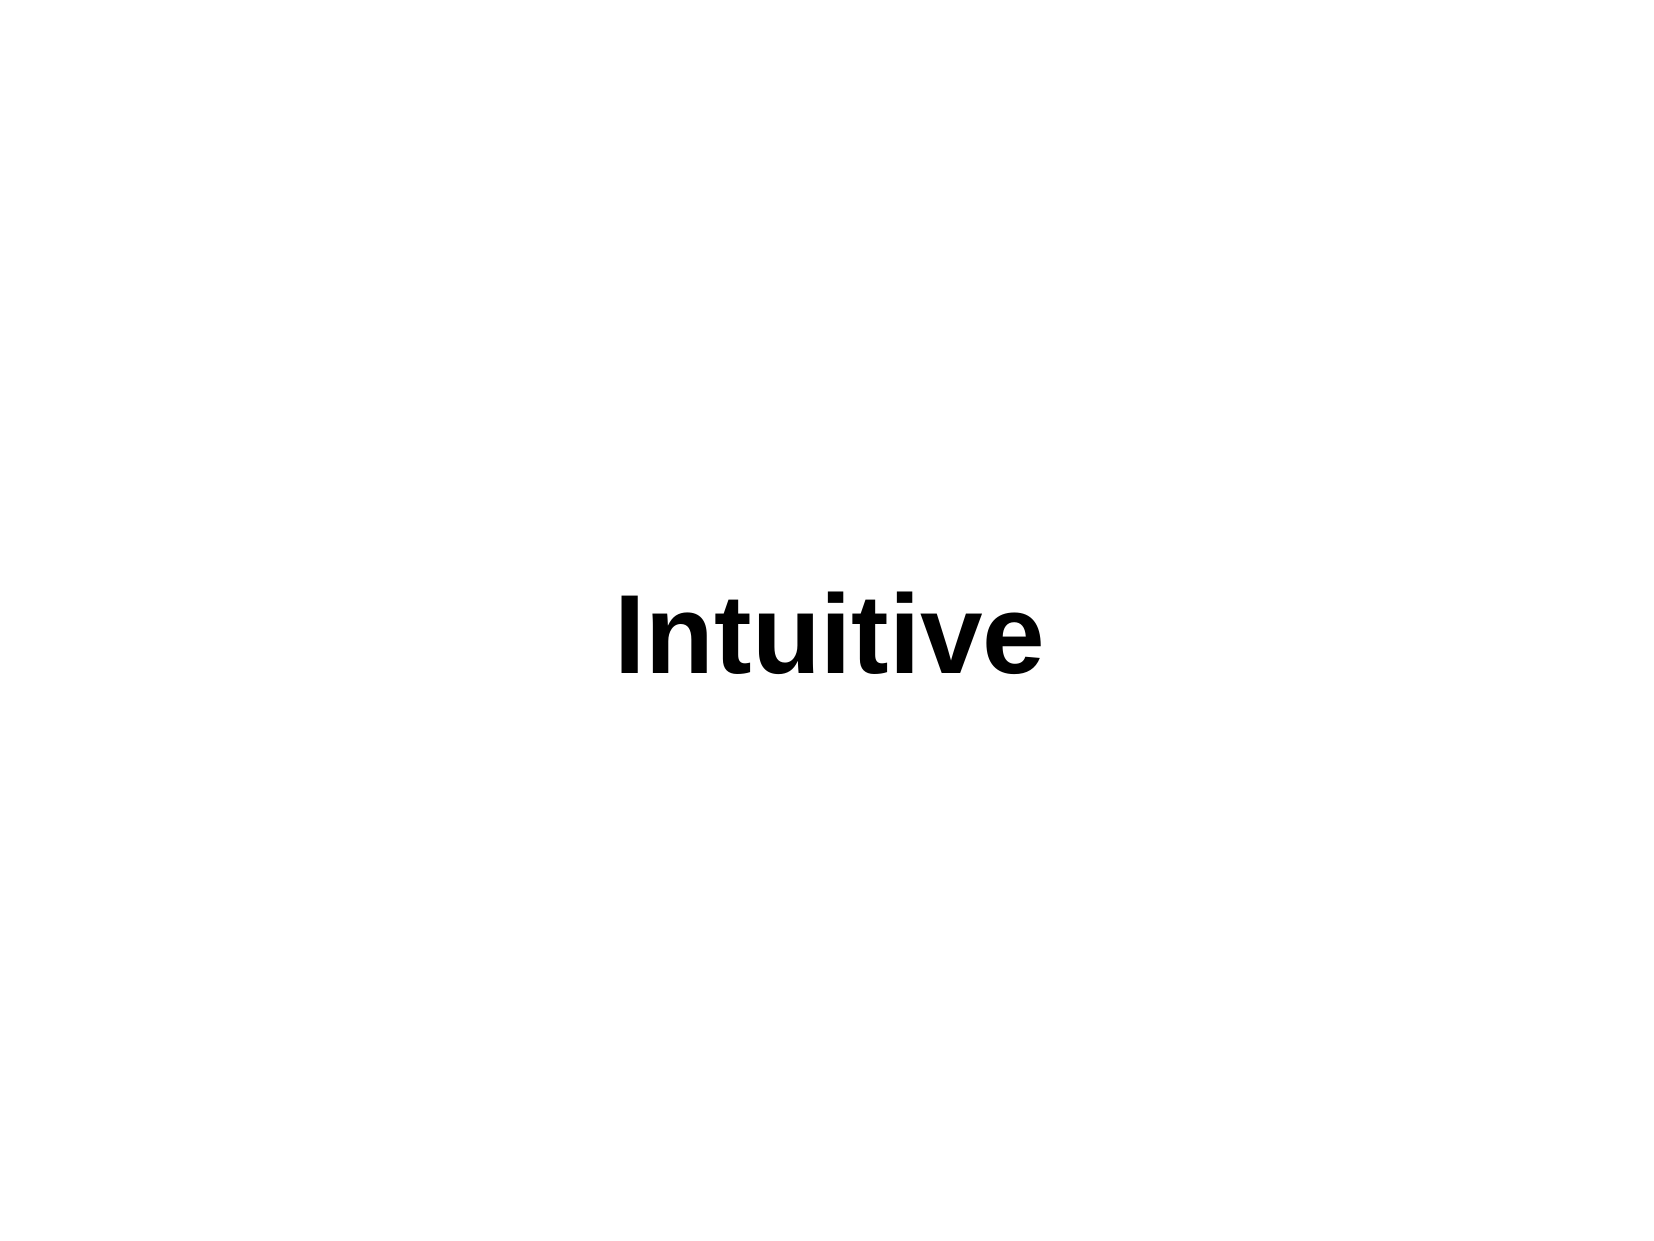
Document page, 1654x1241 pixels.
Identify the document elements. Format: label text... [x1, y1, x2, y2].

text_box Intuitive [600, 187, 1088, 1088]
